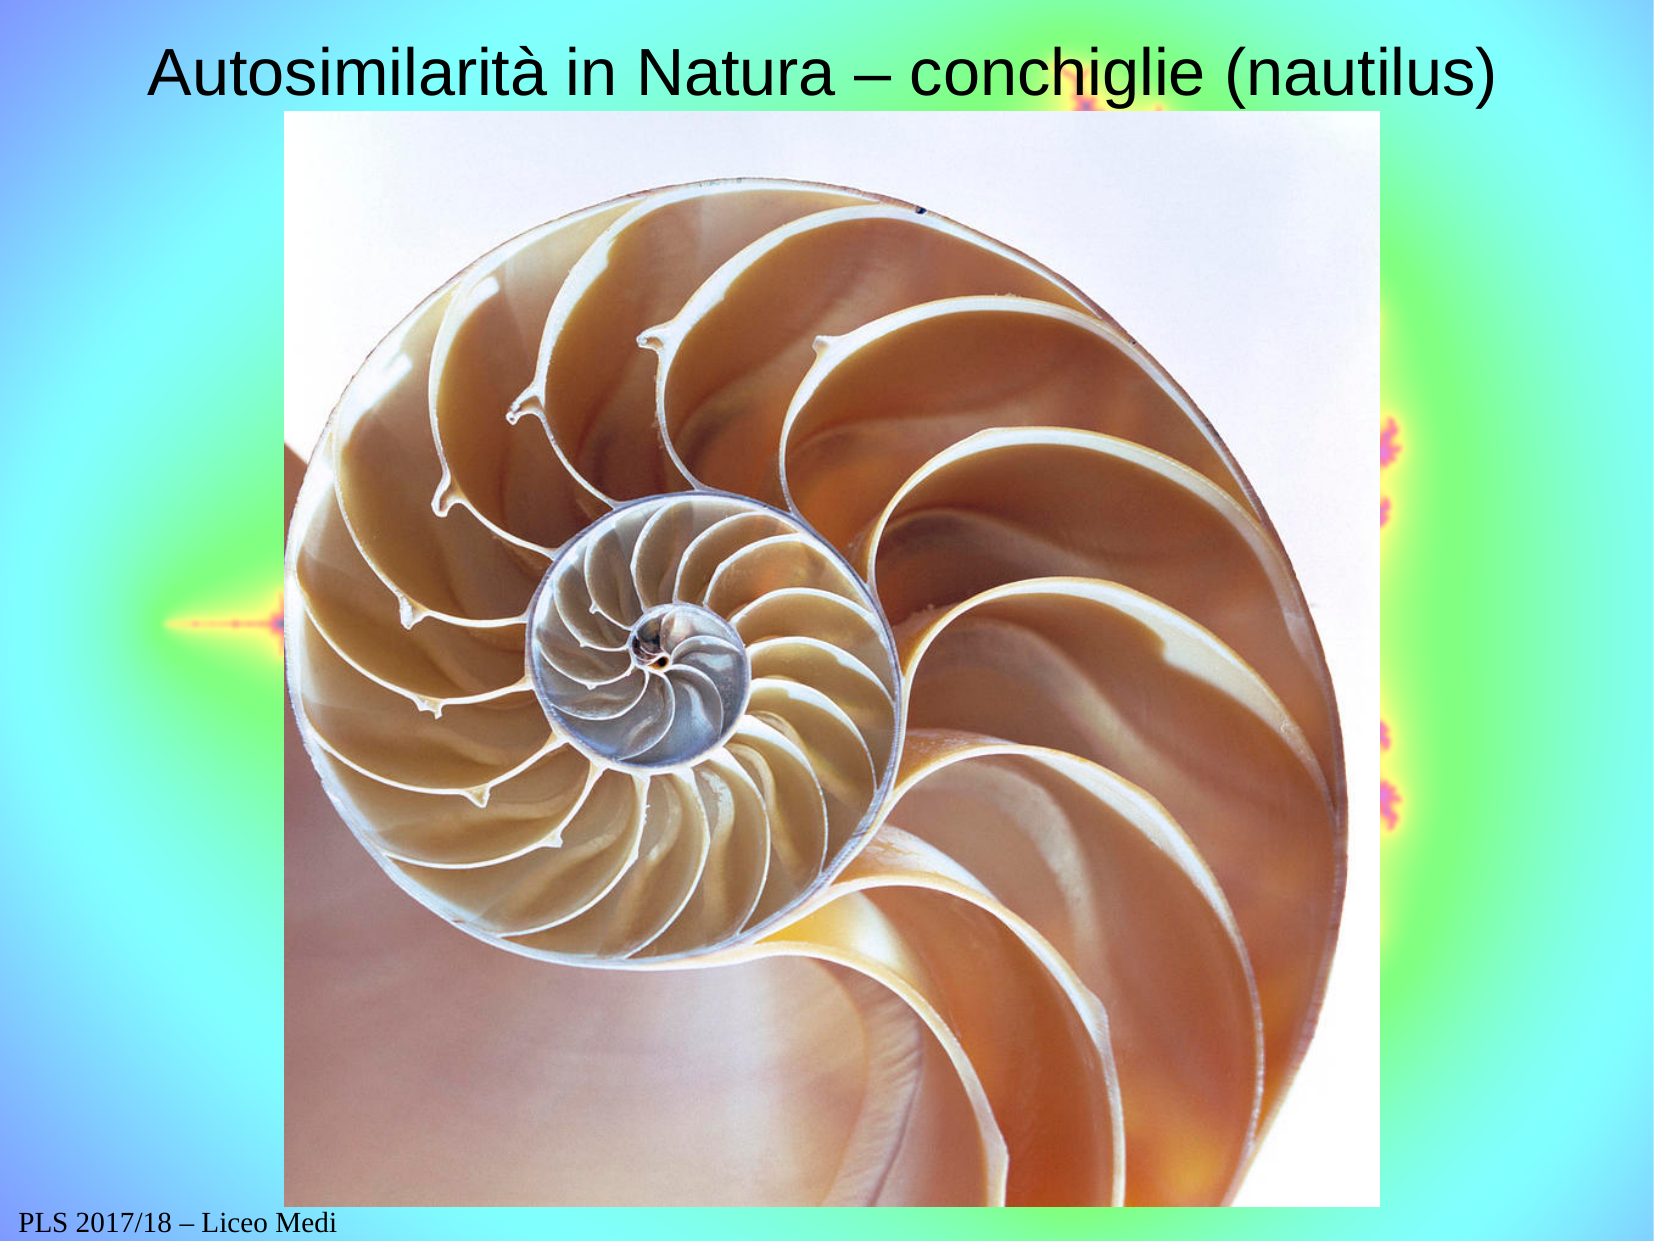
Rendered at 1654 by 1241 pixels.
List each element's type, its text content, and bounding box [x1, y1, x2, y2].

picture [0, 0, 1654, 1241]
title Autosimilarità in Natura – conchiglie (nautilus) [20, 0, 1626, 147]
